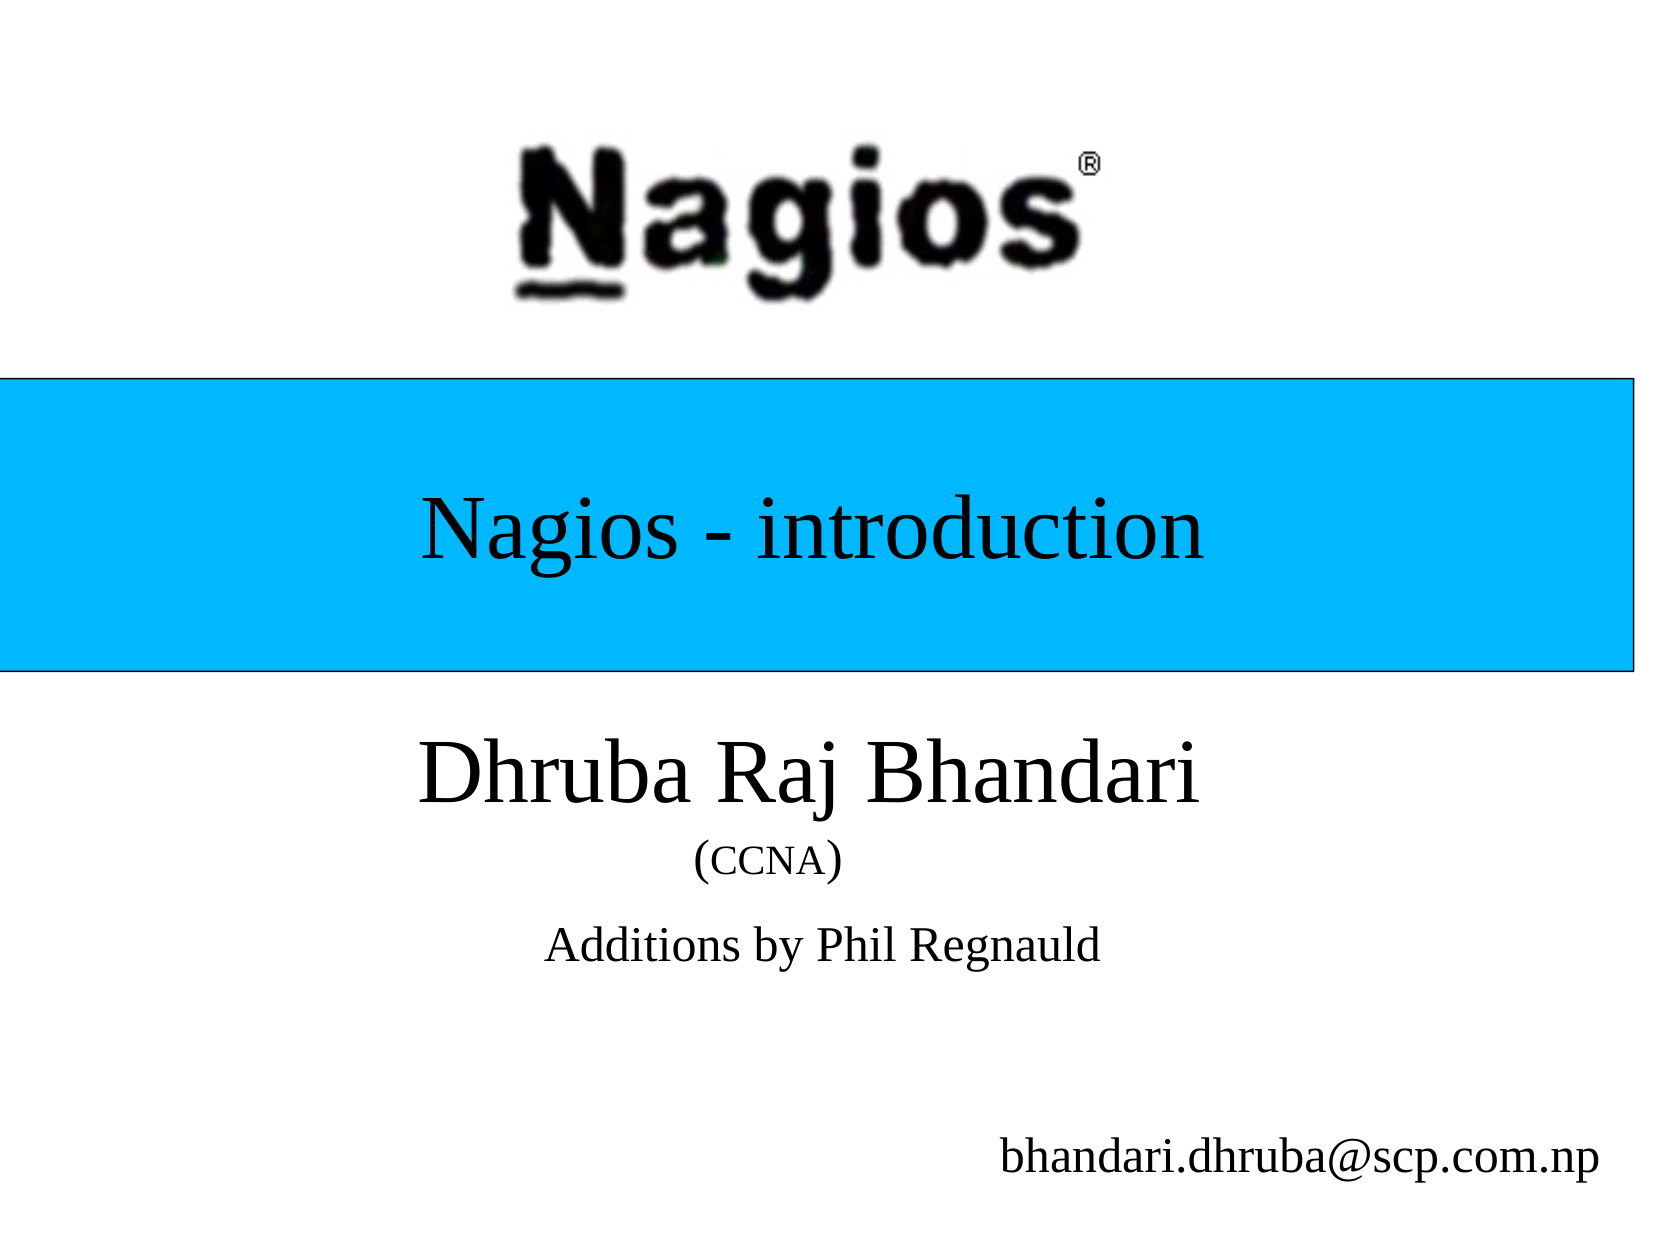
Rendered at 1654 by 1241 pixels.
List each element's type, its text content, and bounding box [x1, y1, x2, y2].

text_box Dhruba Raj Bhandari [417, 715, 1202, 826]
text_box Additions by Phil Regnauld [543, 914, 1196, 1025]
picture [503, 131, 1109, 313]
text_box (CCNA) [693, 827, 842, 888]
text_box Nagios - introduction [0, 378, 1634, 672]
text_box bhandari.dhruba@scp.com.np [999, 1125, 1600, 1185]
